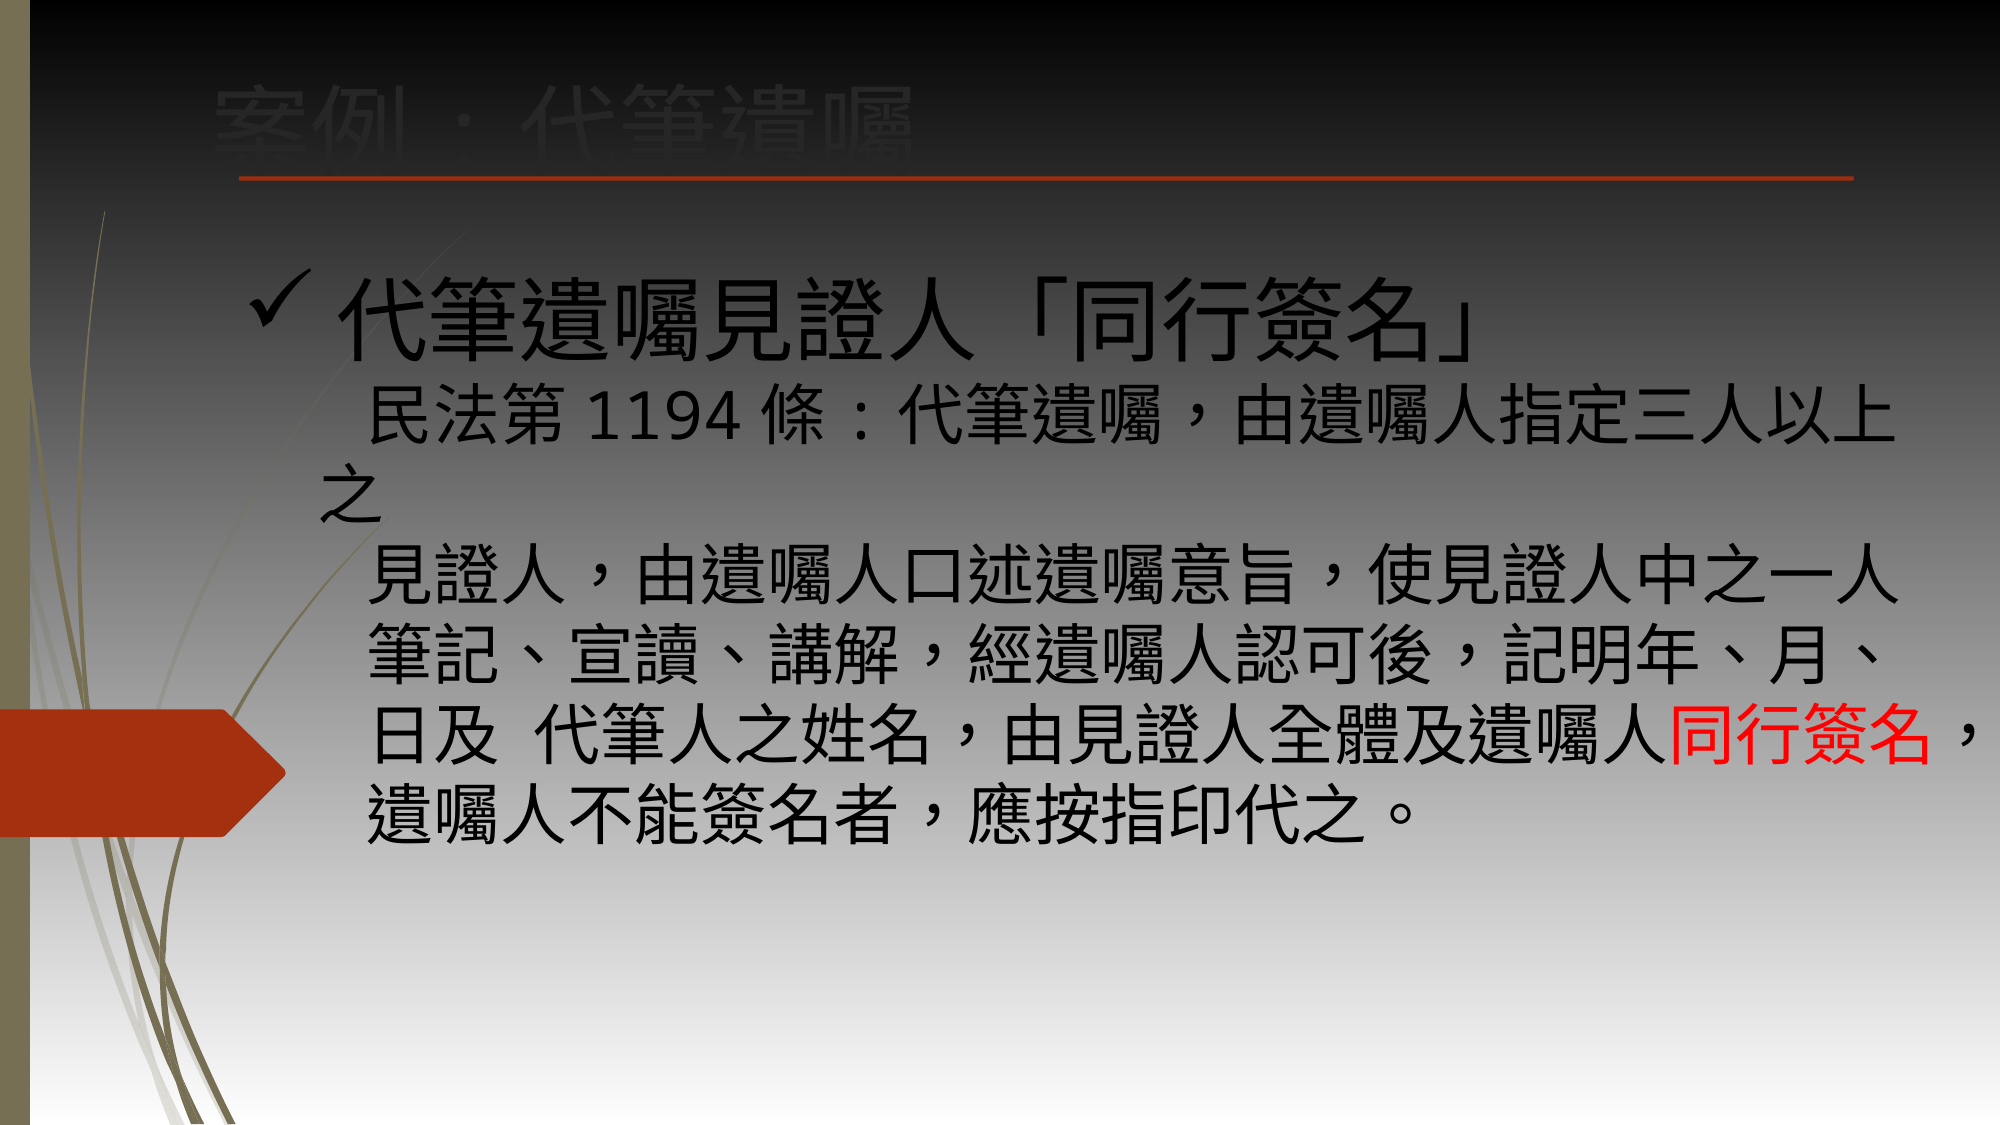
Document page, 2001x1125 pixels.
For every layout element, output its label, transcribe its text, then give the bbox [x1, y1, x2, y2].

text_box 代筆遺囑見證人「同行簽名」 民法第1194條:代筆遺囑，由遺囑人指定三人以上之 見證人，由遺囑人口述遺囑意旨，使見證人中之一人 筆記、宣讀、講解，經遺囑人認可後，記明年、月、 日及 代筆人之姓名，由見證人全體及遺囑人同行簽名， 遺囑人不能簽名者，應按指印代之。 [227, 255, 1953, 861]
text_box 案例:代筆遺囑 [195, 60, 1880, 224]
